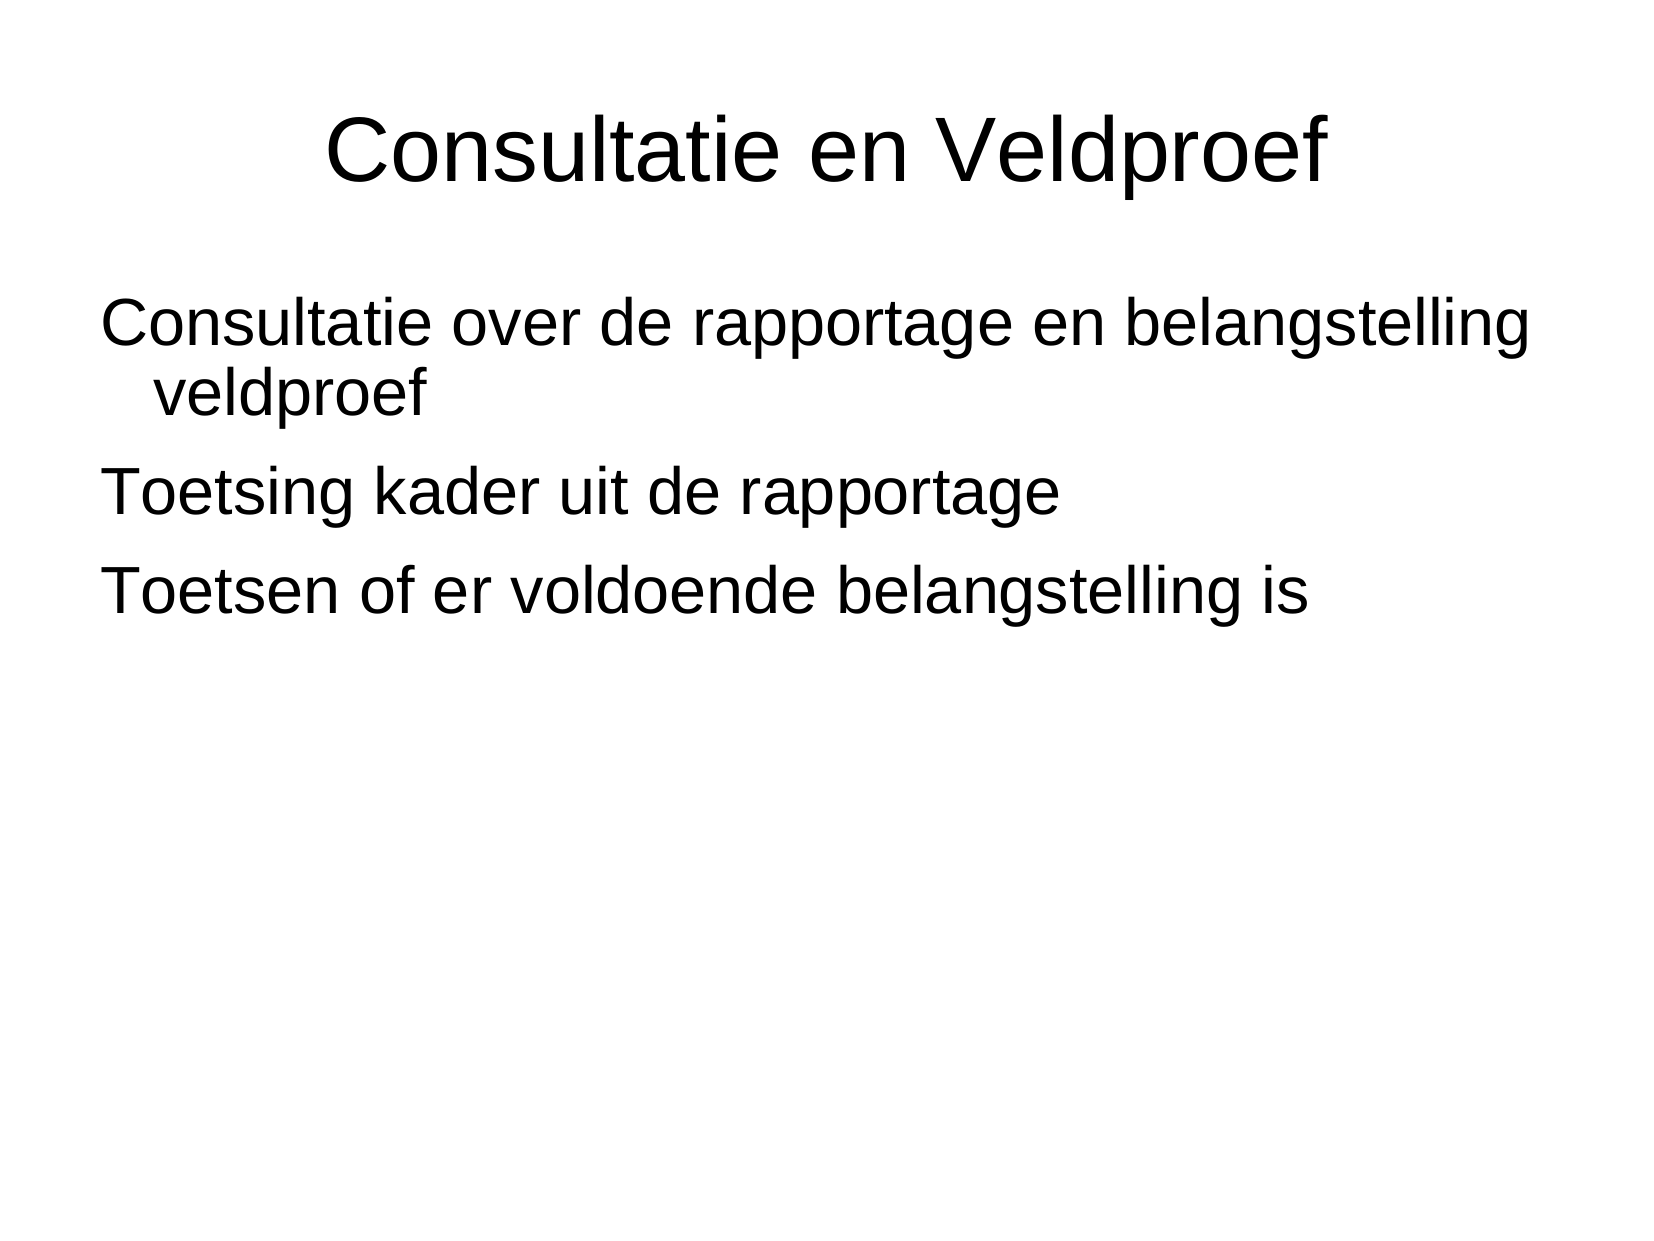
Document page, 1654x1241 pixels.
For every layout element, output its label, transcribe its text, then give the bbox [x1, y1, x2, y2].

list Consultatie over de rapportage en belangstelling veldproef Toetsing kader uit de rapportage Toetsen of er voldoende belangstelling is [82, 290, 1571, 1109]
title Consultatie en Veldproef [82, 49, 1571, 257]
